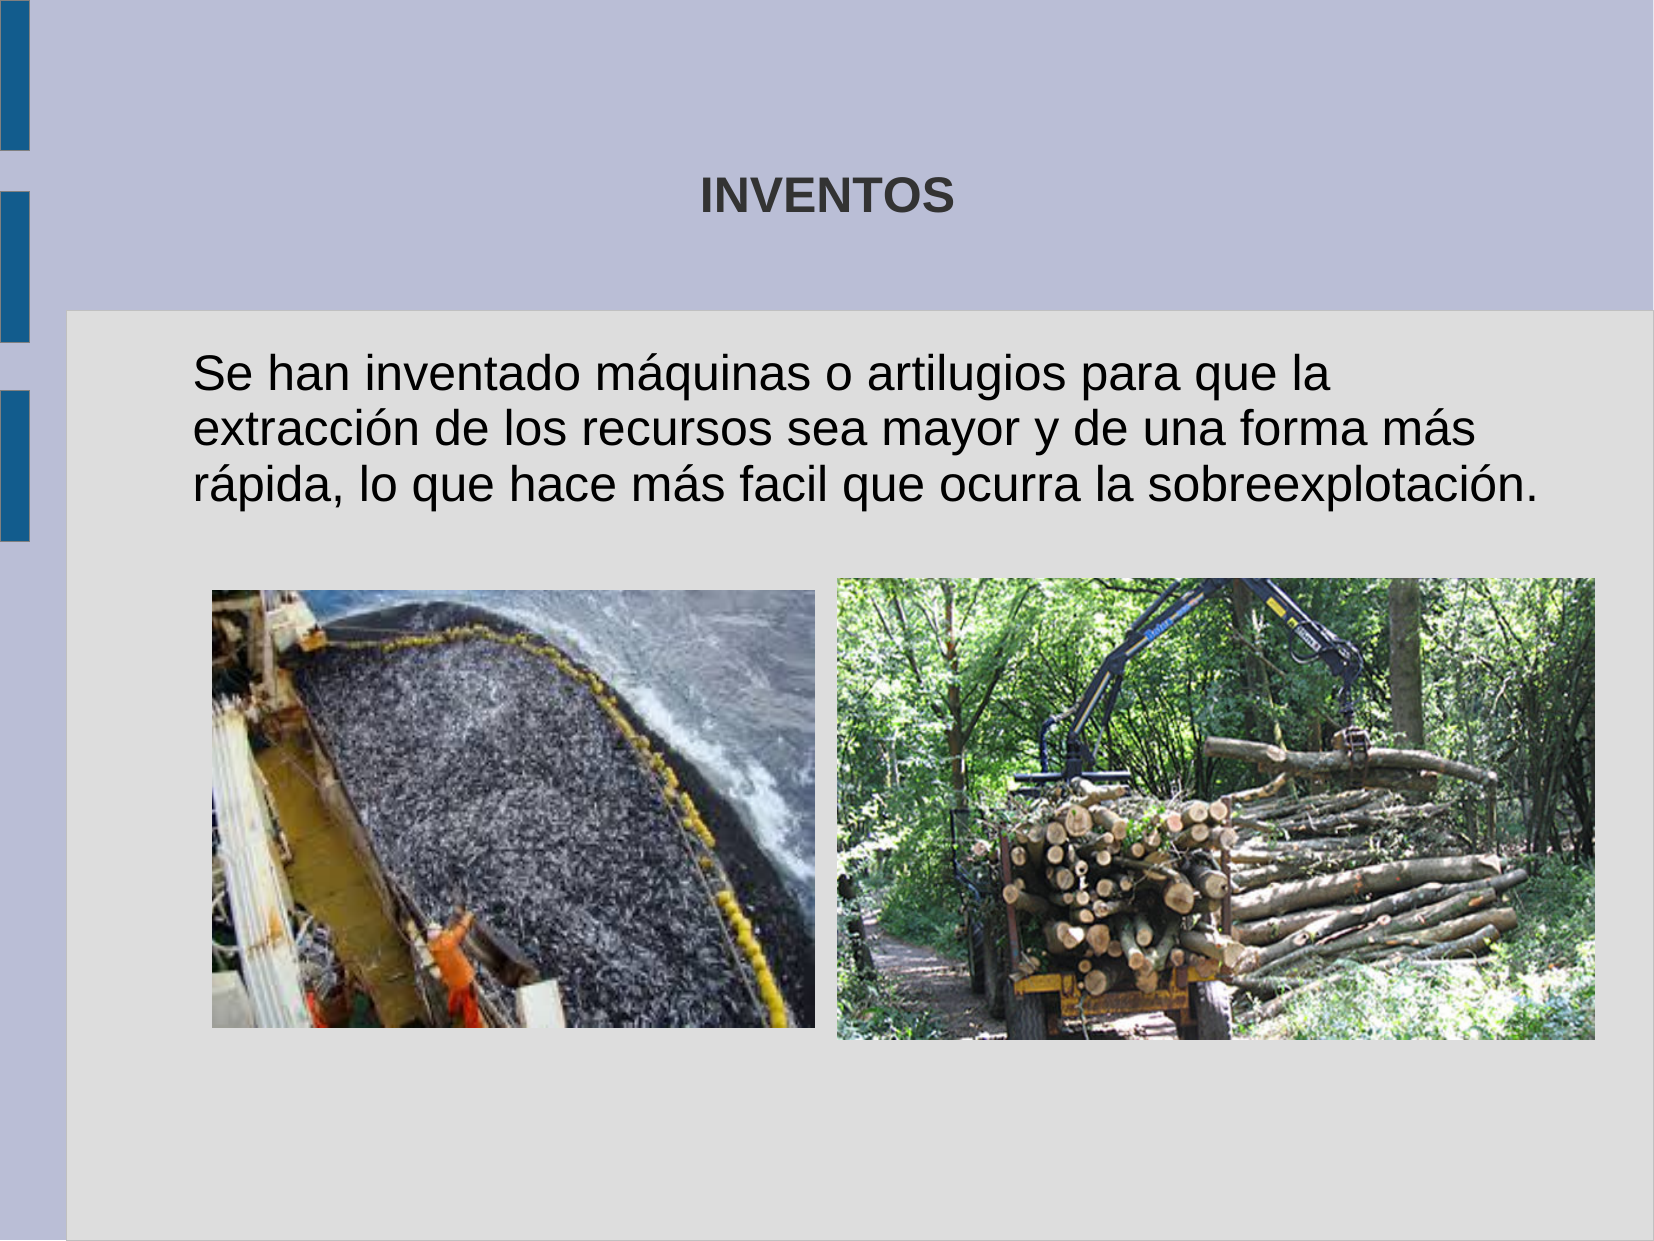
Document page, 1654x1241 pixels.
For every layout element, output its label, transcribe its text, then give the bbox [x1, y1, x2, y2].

picture [212, 590, 815, 1028]
list Se han inventado máquinas o artilugios para que la extracción de los recursos sea mayor y de una forma más rápida, lo que hace más facil que ocurra la sobreexplotación. [121, 344, 1548, 603]
picture [837, 578, 1595, 1040]
title INVENTOS [121, 91, 1534, 299]
